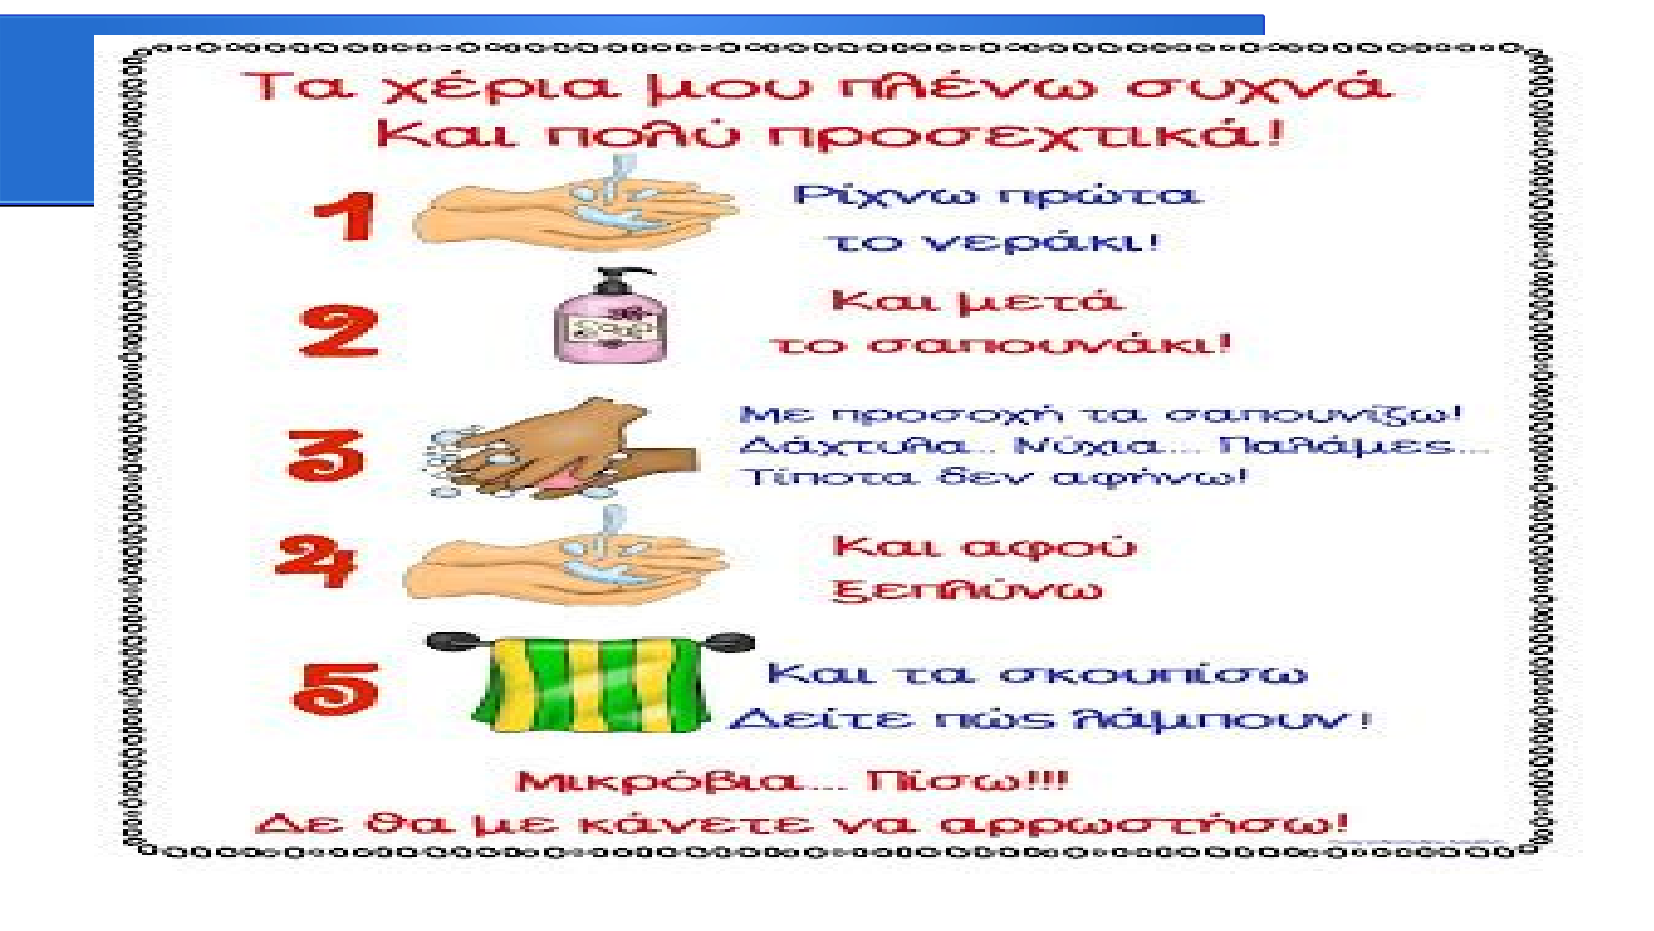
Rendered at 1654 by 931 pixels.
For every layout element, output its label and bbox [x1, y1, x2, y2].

picture [94, 35, 1583, 875]
